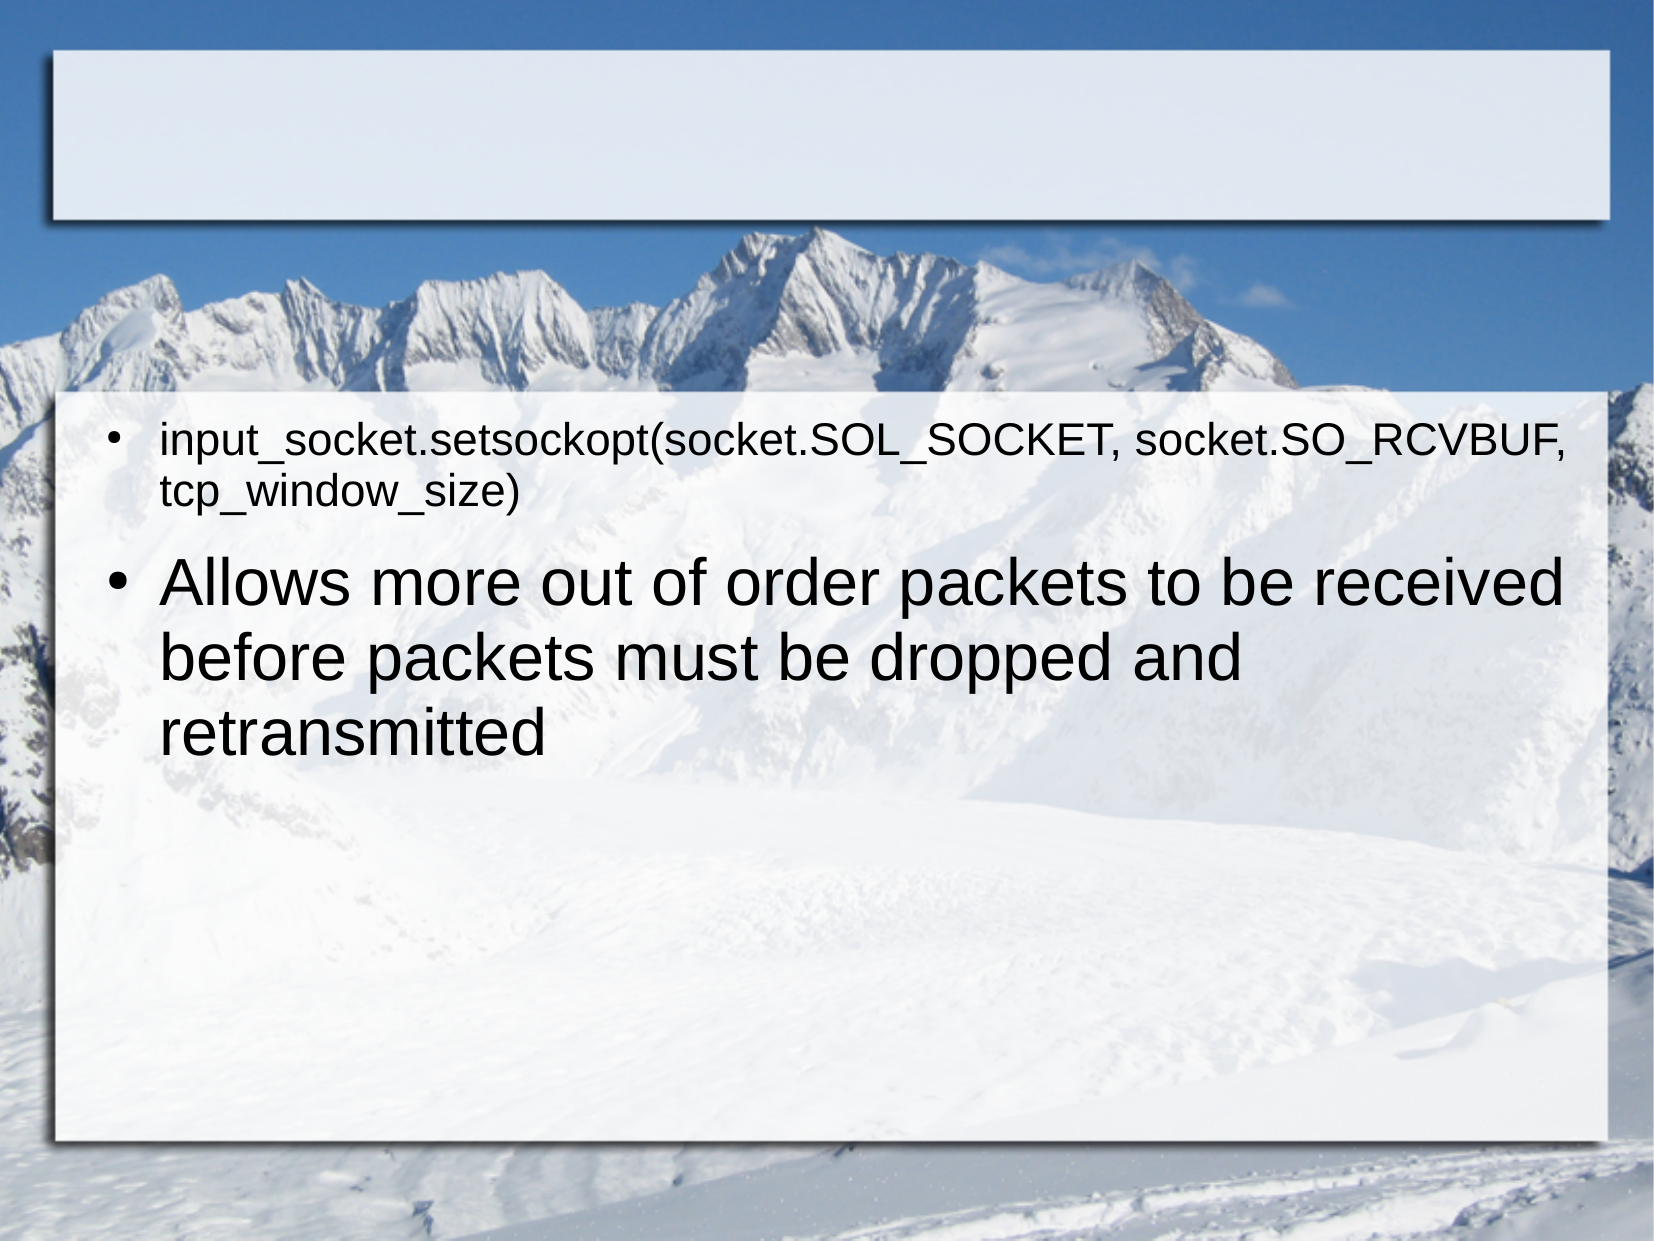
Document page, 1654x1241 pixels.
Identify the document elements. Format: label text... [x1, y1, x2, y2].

picture [0, 0, 1654, 1241]
list input_socket.setsockopt(socket.SOL_SOCKET, socket.SO_RCVBUF, tcp_window_size) Allows more out of order packets to be received before packets must be dropped and retransmitted [88, 413, 1571, 1218]
